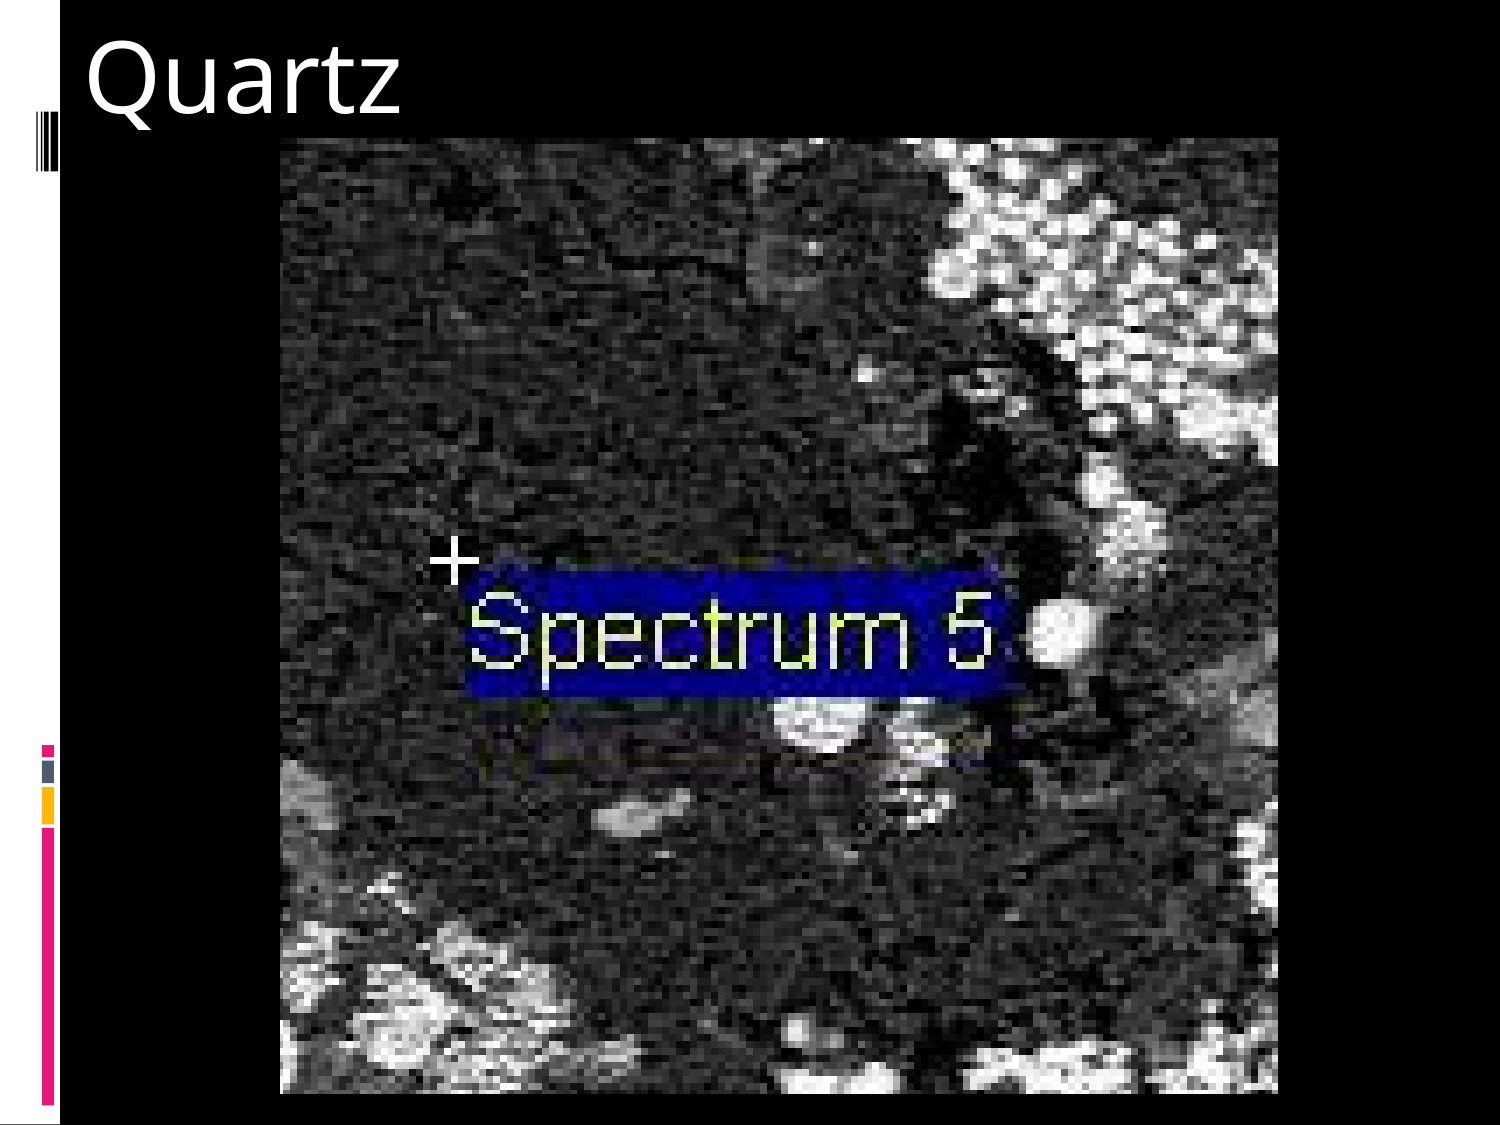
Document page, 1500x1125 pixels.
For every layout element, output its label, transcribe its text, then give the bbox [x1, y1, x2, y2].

picture [280, 138, 1278, 1094]
text_box Quartz [69, 6, 422, 142]
